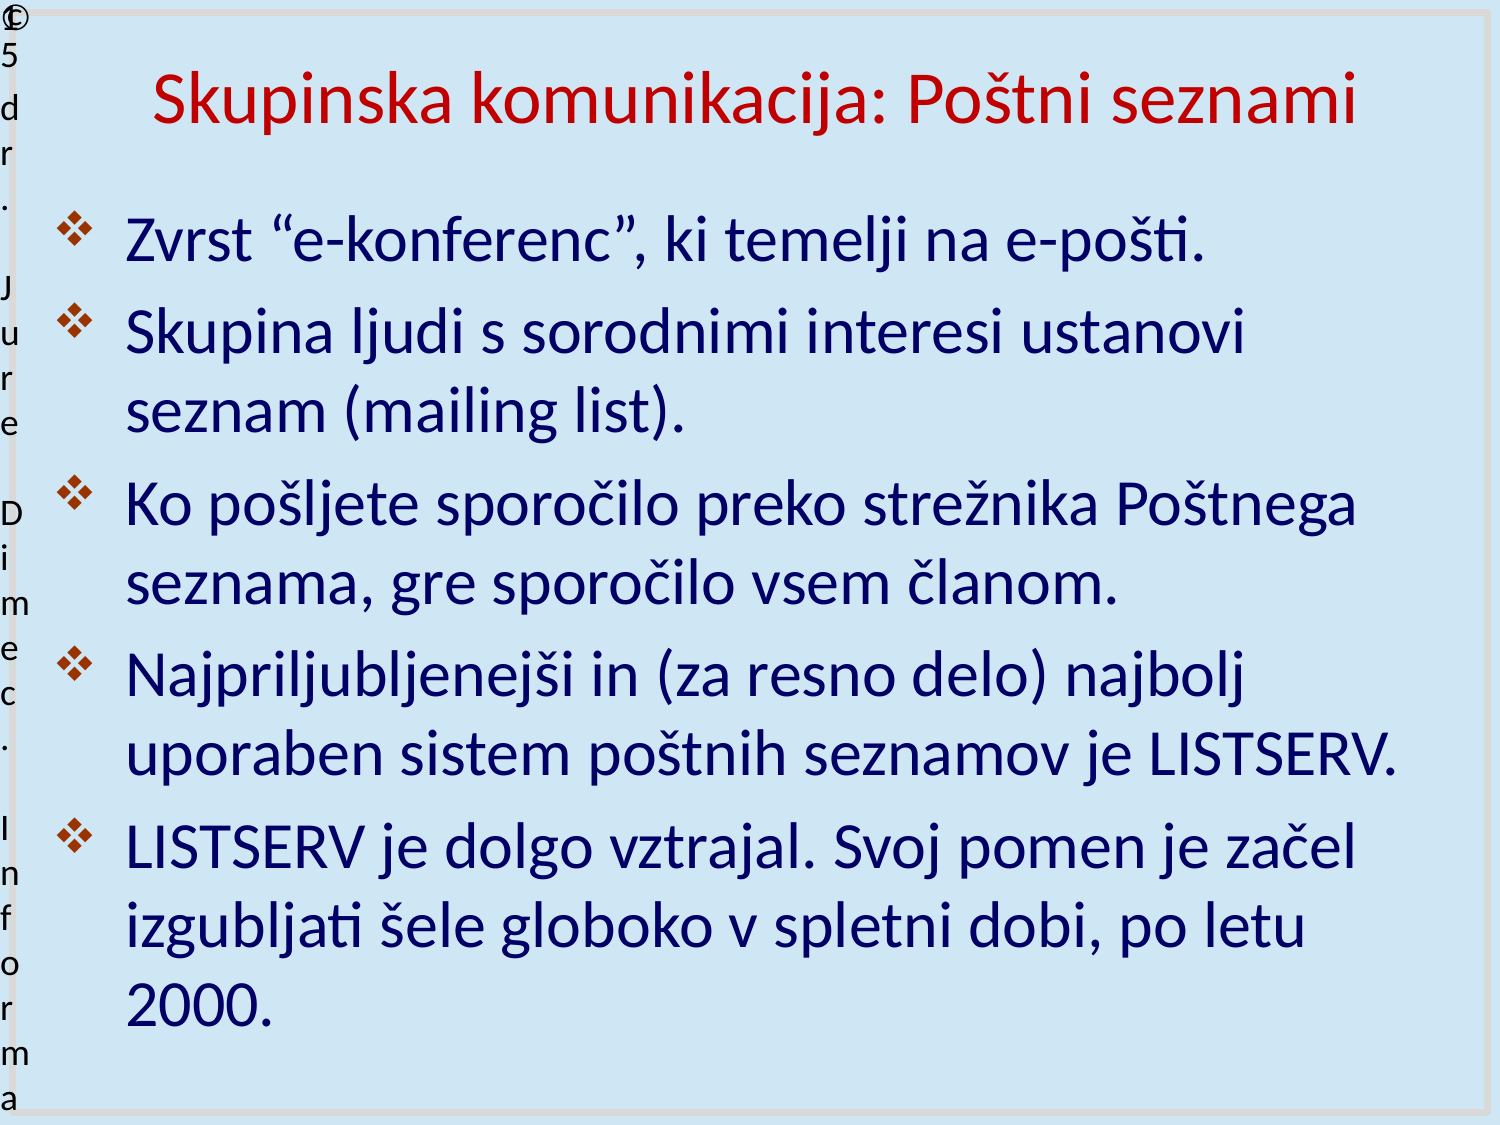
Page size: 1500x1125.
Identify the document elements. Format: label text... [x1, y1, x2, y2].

list Zvrst “e-konferenc”, ki temelji na e-pošti. Skupina ljudi s sorodnimi interesi ustanovi seznam (mailing list). Ko pošljete sporočilo preko strežnika Poštnega seznama, gre sporočilo vsem članom. Najpriljubljenejši in (za resno delo) najbolj uporaben sistem poštnih seznamov je LISTSERV. LISTSERV je dolgo vztrajal. Svoj pomen je začel izgubljati šele globoko v spletni dobi, po letu 2000. [37, 187, 1475, 1050]
title Skupinska komunikacija: Poštni seznami [37, 37, 1475, 150]
